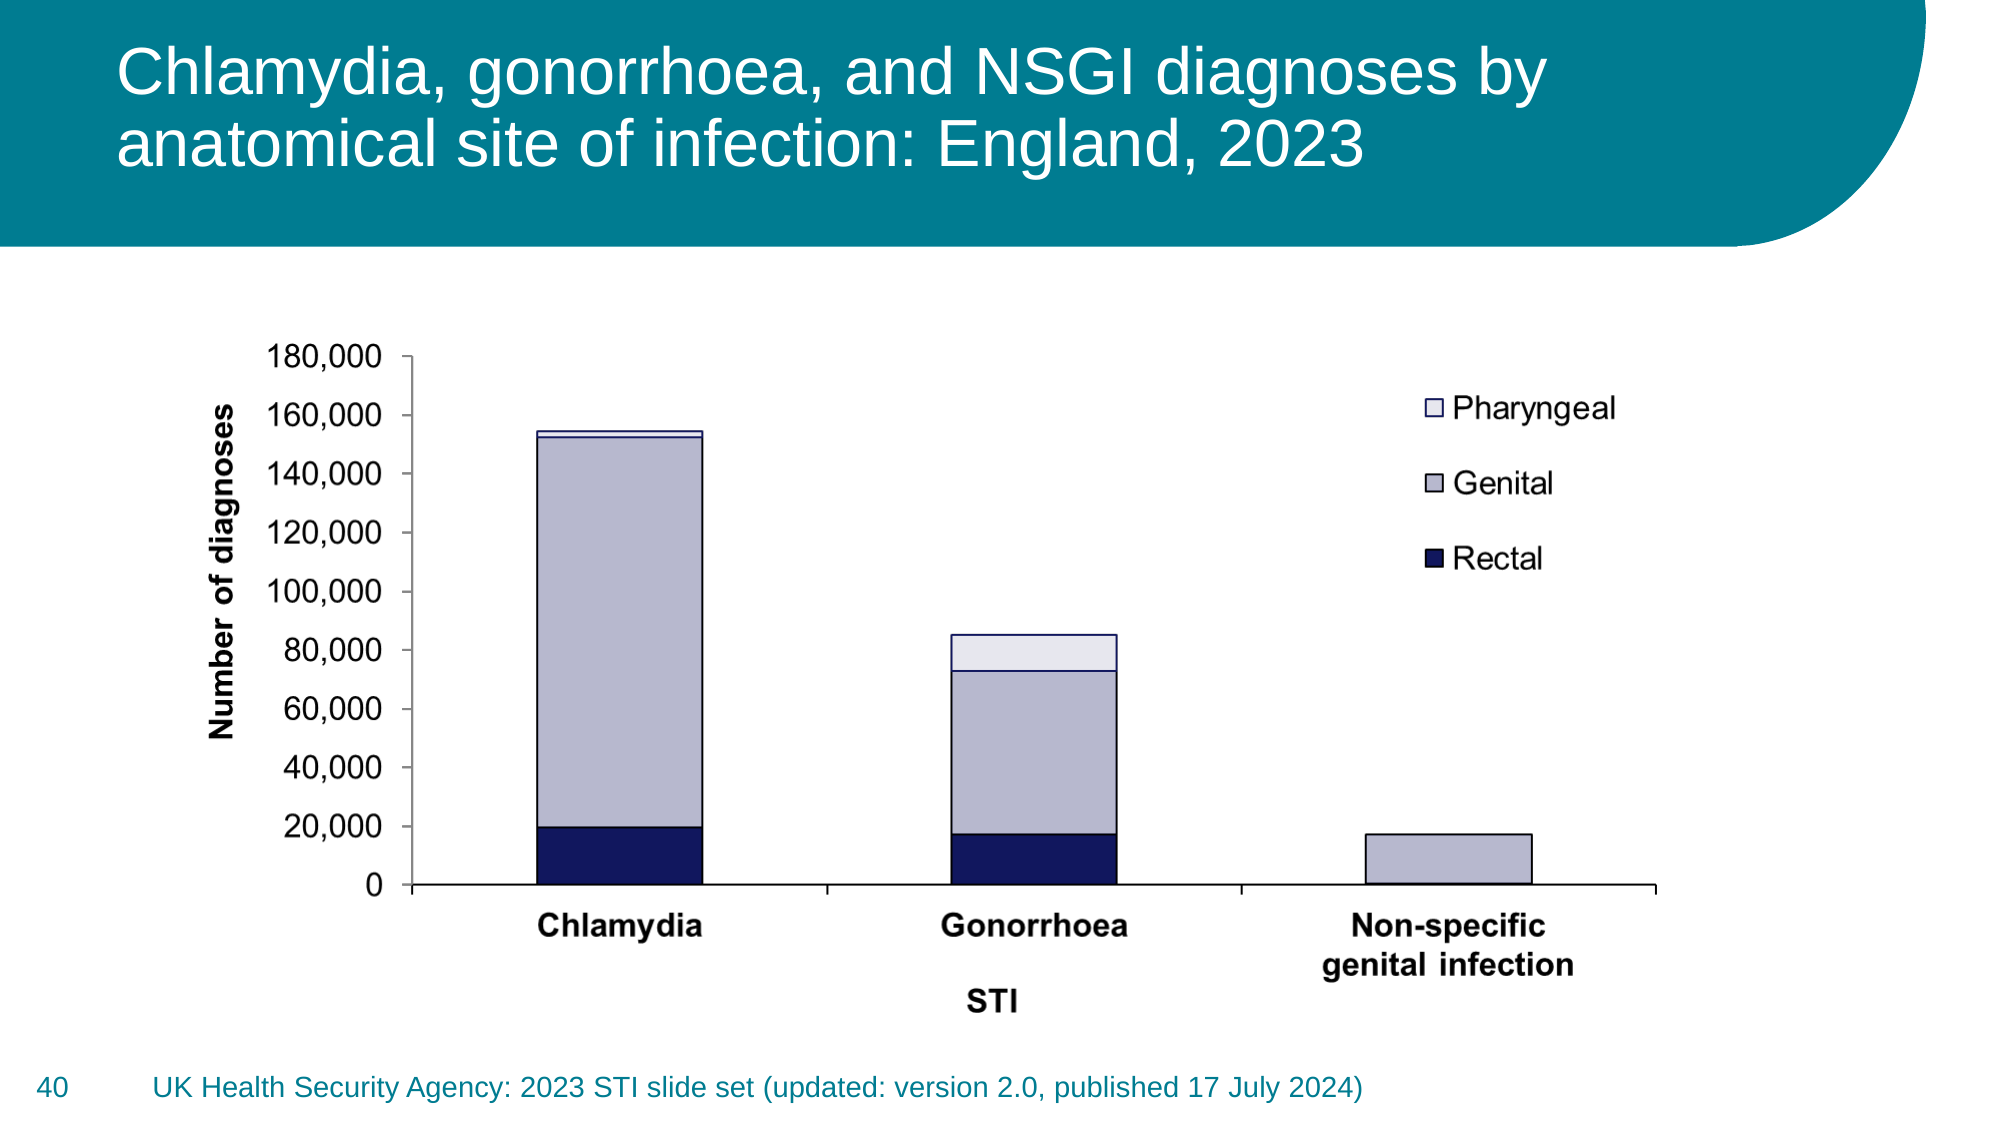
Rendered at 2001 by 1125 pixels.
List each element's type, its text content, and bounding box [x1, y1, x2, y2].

title Chlamydia, gonorrhoea, and NSGI diagnoses by anatomical site of infection: England, 2023 [101, 29, 1747, 189]
picture [165, 337, 1747, 1025]
text_box UK Health Security Agency: 2023 STI slide set (updated: version 2.0, published 17 July 2024) [137, 1056, 1780, 1116]
text_box [21, 1056, 120, 1117]
